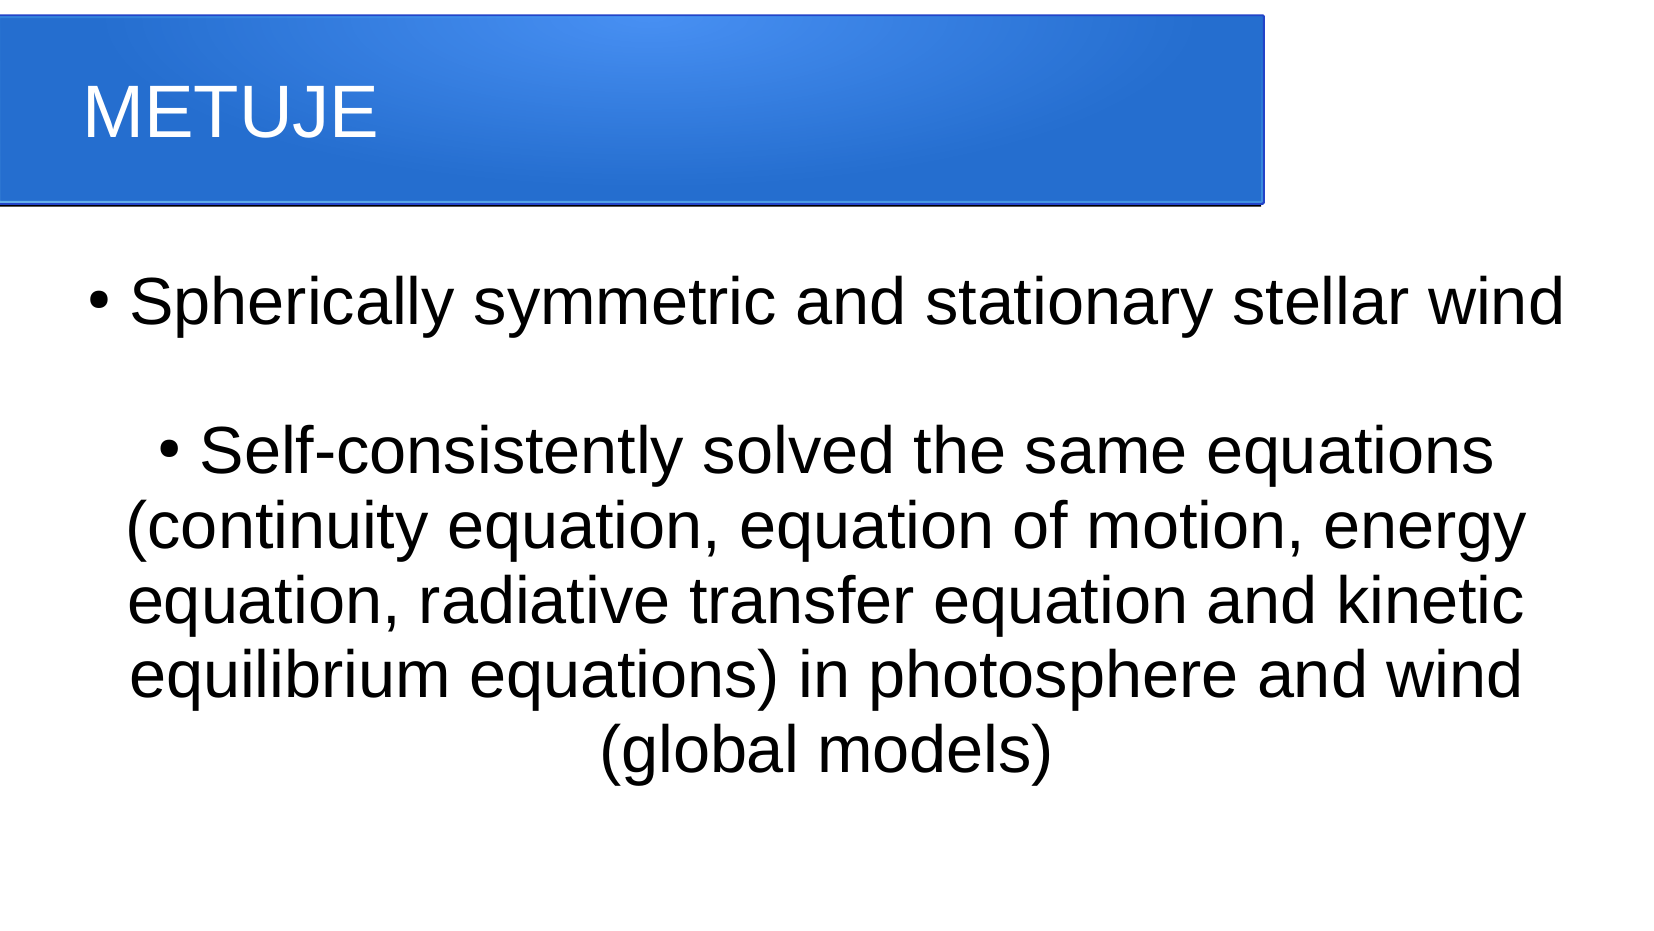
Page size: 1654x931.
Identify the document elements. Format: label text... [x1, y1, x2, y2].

title METUJE [82, 35, 1235, 189]
subtitle Spherically symmetric and stationary stellar wind Self-consistently solved the same equations (continuity equation, equation of motion, energy equation, radiative transfer equation and kinetic equilibrium equations) in photosphere and wind (global models) [82, 255, 1571, 796]
